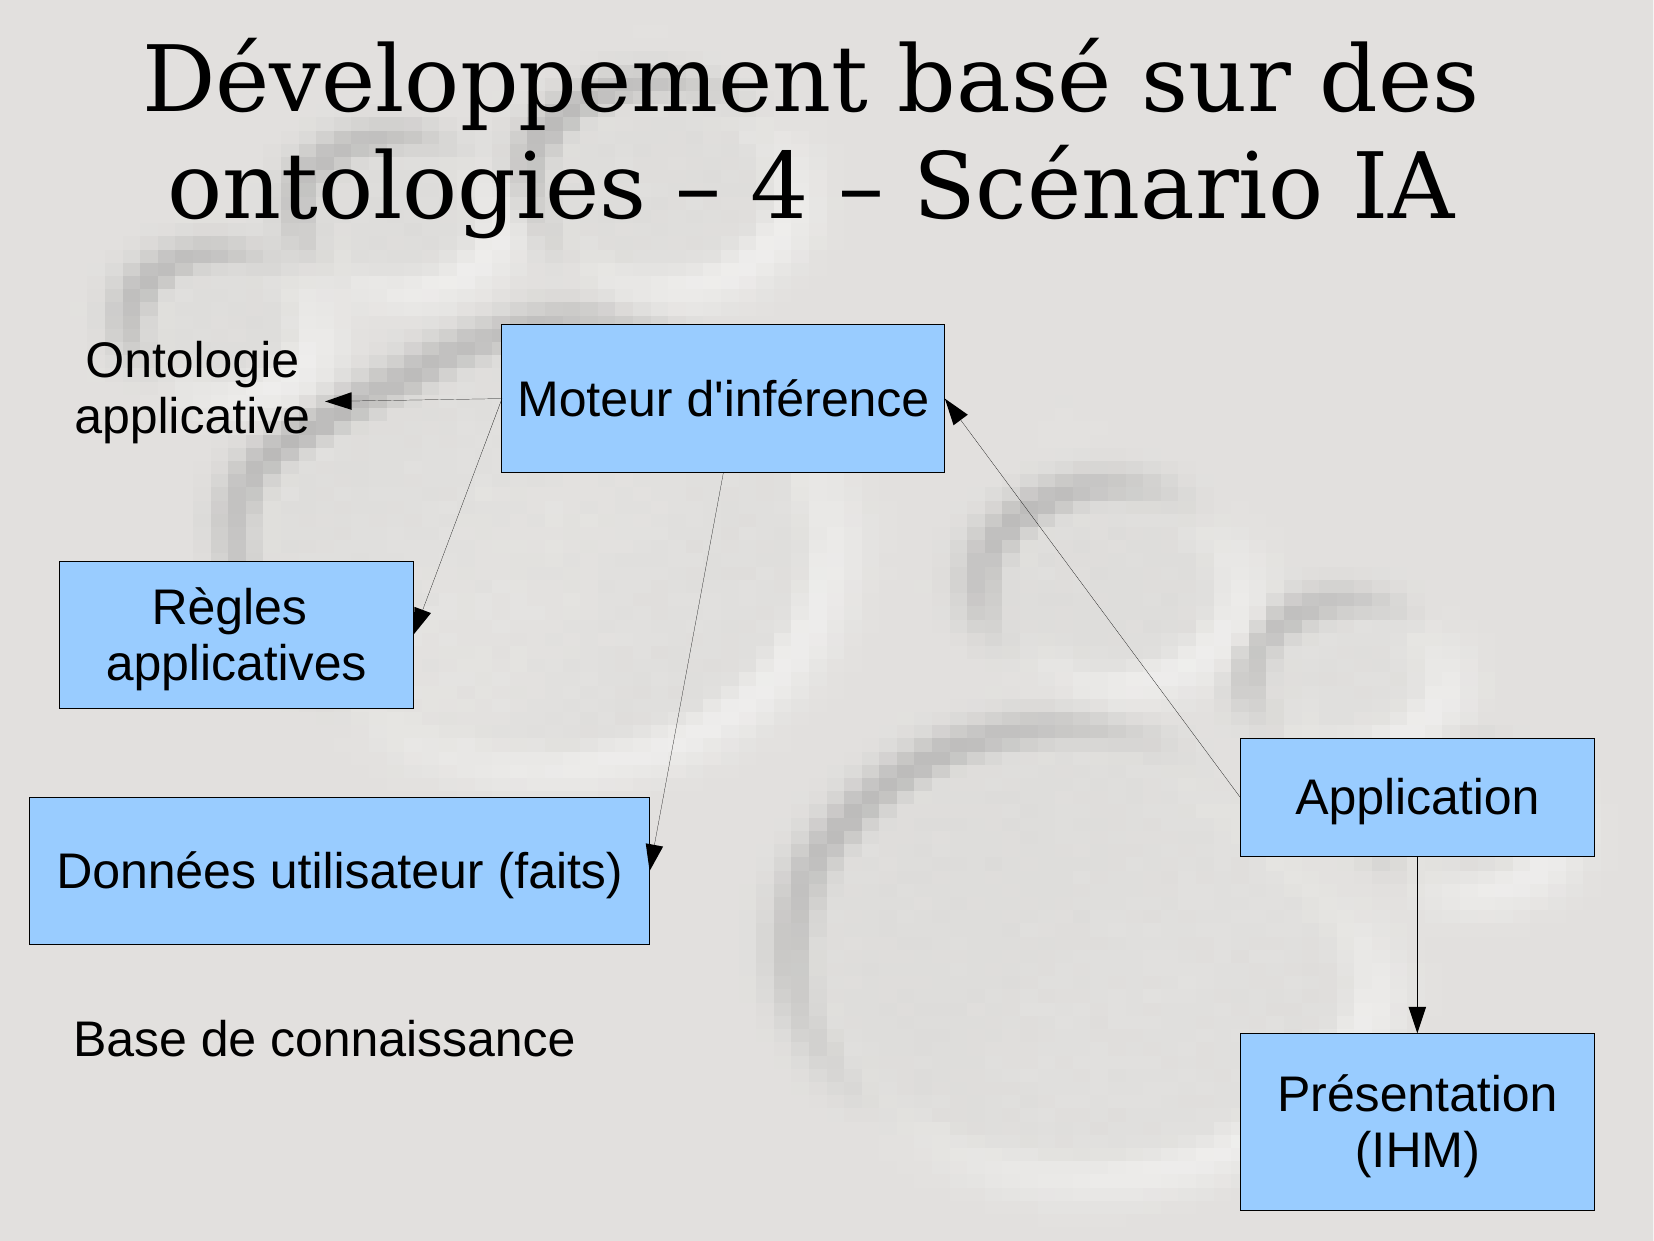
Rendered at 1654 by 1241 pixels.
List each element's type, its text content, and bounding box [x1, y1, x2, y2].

text_box Données utilisateur (faits) [29, 797, 650, 945]
title Développement basé sur des ontologies – 4 – Scénario IA [29, 26, 1595, 241]
picture [0, 0, 1654, 1241]
text_box Présentation (IHM) [1240, 1033, 1595, 1211]
text_box Base de connaissance [58, 1003, 591, 1075]
text_box Application [1240, 738, 1595, 857]
text_box Moteur d'inférence [501, 324, 945, 473]
text_box Ontologie applicative [59, 324, 325, 479]
text_box Règles applicatives [59, 561, 414, 709]
